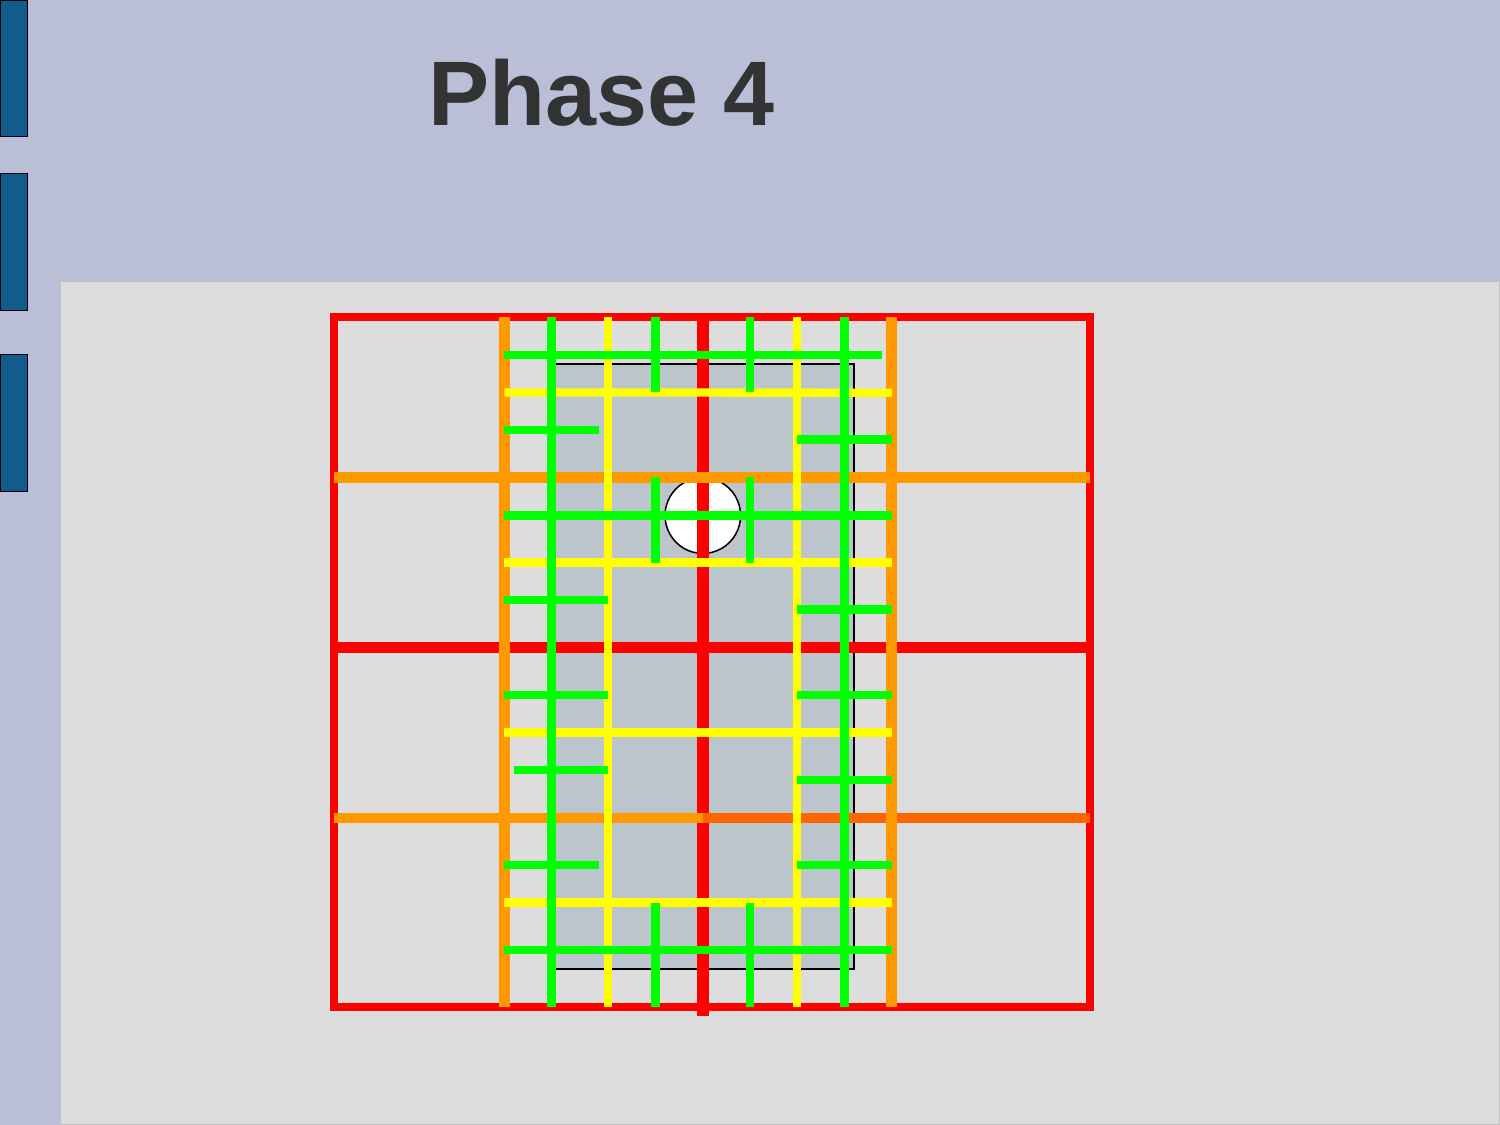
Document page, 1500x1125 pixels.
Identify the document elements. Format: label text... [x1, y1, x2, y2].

text_box [612, 397, 697, 472]
text_box [849, 823, 854, 861]
text_box [556, 604, 604, 642]
text_box [556, 699, 604, 728]
text_box [801, 653, 840, 691]
text_box [849, 520, 854, 558]
text_box [556, 774, 604, 813]
text_box [801, 483, 840, 511]
text_box [801, 784, 840, 813]
text_box [612, 954, 651, 970]
text_box [754, 520, 793, 558]
text_box [612, 364, 651, 388]
text_box [801, 397, 840, 435]
text_box [556, 483, 604, 511]
text_box [556, 737, 604, 766]
text_box [849, 784, 854, 813]
text_box [849, 869, 854, 898]
text_box [801, 444, 840, 472]
text_box [612, 823, 697, 898]
text_box [801, 520, 840, 558]
text_box [801, 614, 840, 642]
text_box [556, 823, 604, 898]
text_box [801, 954, 840, 970]
text_box [849, 444, 854, 472]
text_box [849, 397, 854, 435]
text_box [556, 520, 604, 558]
text_box [556, 364, 604, 388]
text_box [709, 737, 793, 813]
text_box [556, 653, 604, 691]
text_box [709, 907, 746, 946]
text_box [556, 907, 604, 946]
text_box [612, 567, 697, 642]
text_box [556, 397, 604, 472]
text_box [754, 364, 793, 388]
text_box [754, 483, 793, 511]
text_box [849, 653, 854, 691]
text_box [660, 907, 697, 946]
text_box [849, 364, 854, 388]
text_box [709, 823, 793, 898]
text_box [556, 954, 604, 970]
text_box [709, 483, 746, 511]
text_box [612, 653, 697, 728]
text_box [801, 567, 840, 605]
text_box [709, 567, 793, 642]
text_box [801, 869, 840, 898]
text_box [849, 483, 854, 511]
text_box [556, 567, 604, 596]
text_box [709, 954, 746, 970]
text_box [849, 614, 854, 642]
text_box [660, 364, 697, 388]
text_box [612, 483, 651, 511]
text_box [709, 520, 746, 558]
text_box [801, 907, 840, 946]
text_box [660, 954, 697, 970]
text_box [849, 567, 854, 605]
text_box [612, 737, 697, 813]
text_box [849, 737, 854, 776]
text_box [754, 907, 793, 946]
text_box [801, 699, 840, 728]
text_box [801, 823, 840, 861]
text_box [801, 364, 840, 388]
text_box [849, 907, 854, 946]
text_box [709, 364, 746, 388]
text_box [660, 483, 697, 511]
text_box [709, 397, 793, 472]
text_box [849, 954, 854, 970]
text_box [849, 699, 854, 728]
title Phase 4 [0, 0, 1204, 188]
text_box [612, 520, 651, 558]
text_box [709, 653, 793, 728]
text_box [612, 907, 651, 946]
text_box [660, 520, 697, 558]
text_box [754, 954, 793, 970]
text_box [801, 737, 840, 776]
